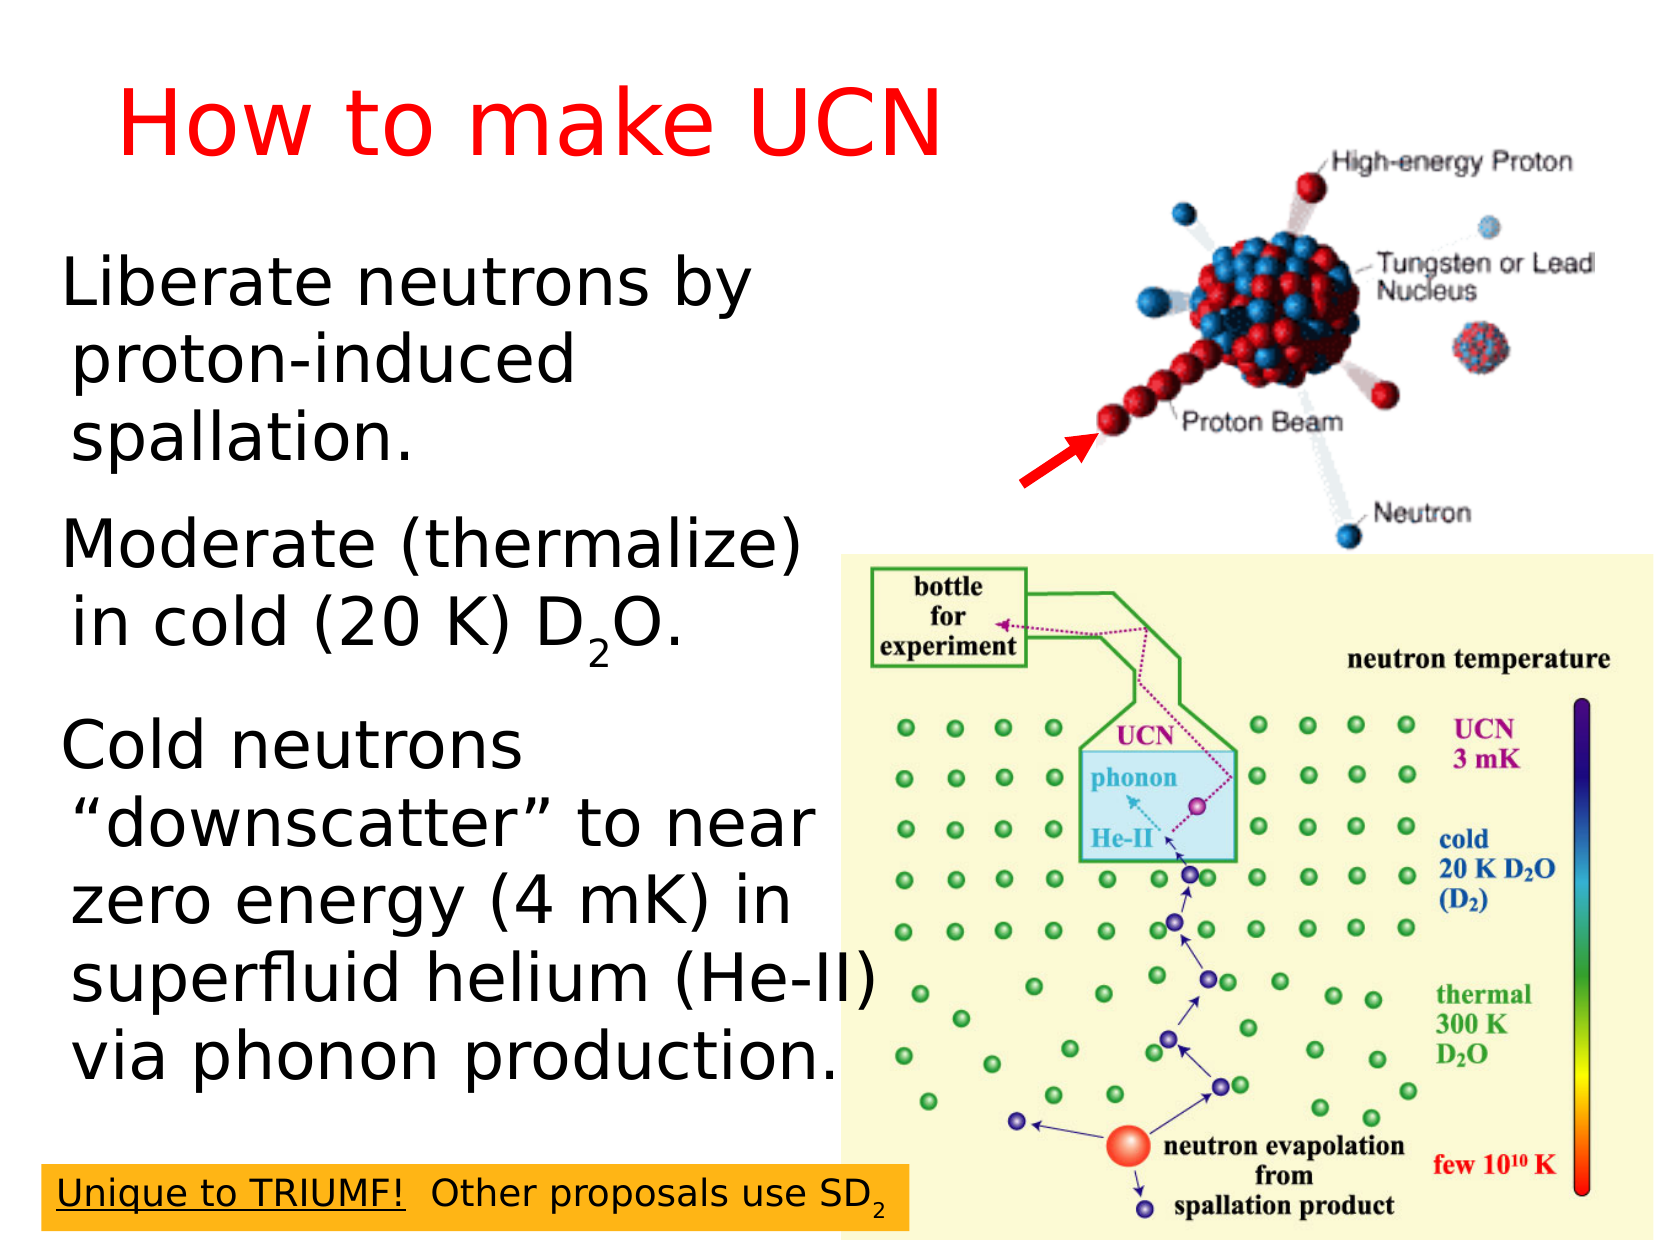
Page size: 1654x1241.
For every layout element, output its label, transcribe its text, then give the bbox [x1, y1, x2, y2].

list Liberate neutrons by proton-induced spallation. Moderate (thermalize) in cold (20 K) D2O. Cold neutrons “downscatter” to near zero energy (4 mK) in superfluid helium (He-II) via phonon production. [0, 242, 886, 1096]
title How to make UCN [0, 27, 1063, 220]
text_box Unique to TRIUMF! Other proposals use SD2 [41, 1164, 910, 1232]
picture [840, 147, 1654, 1241]
